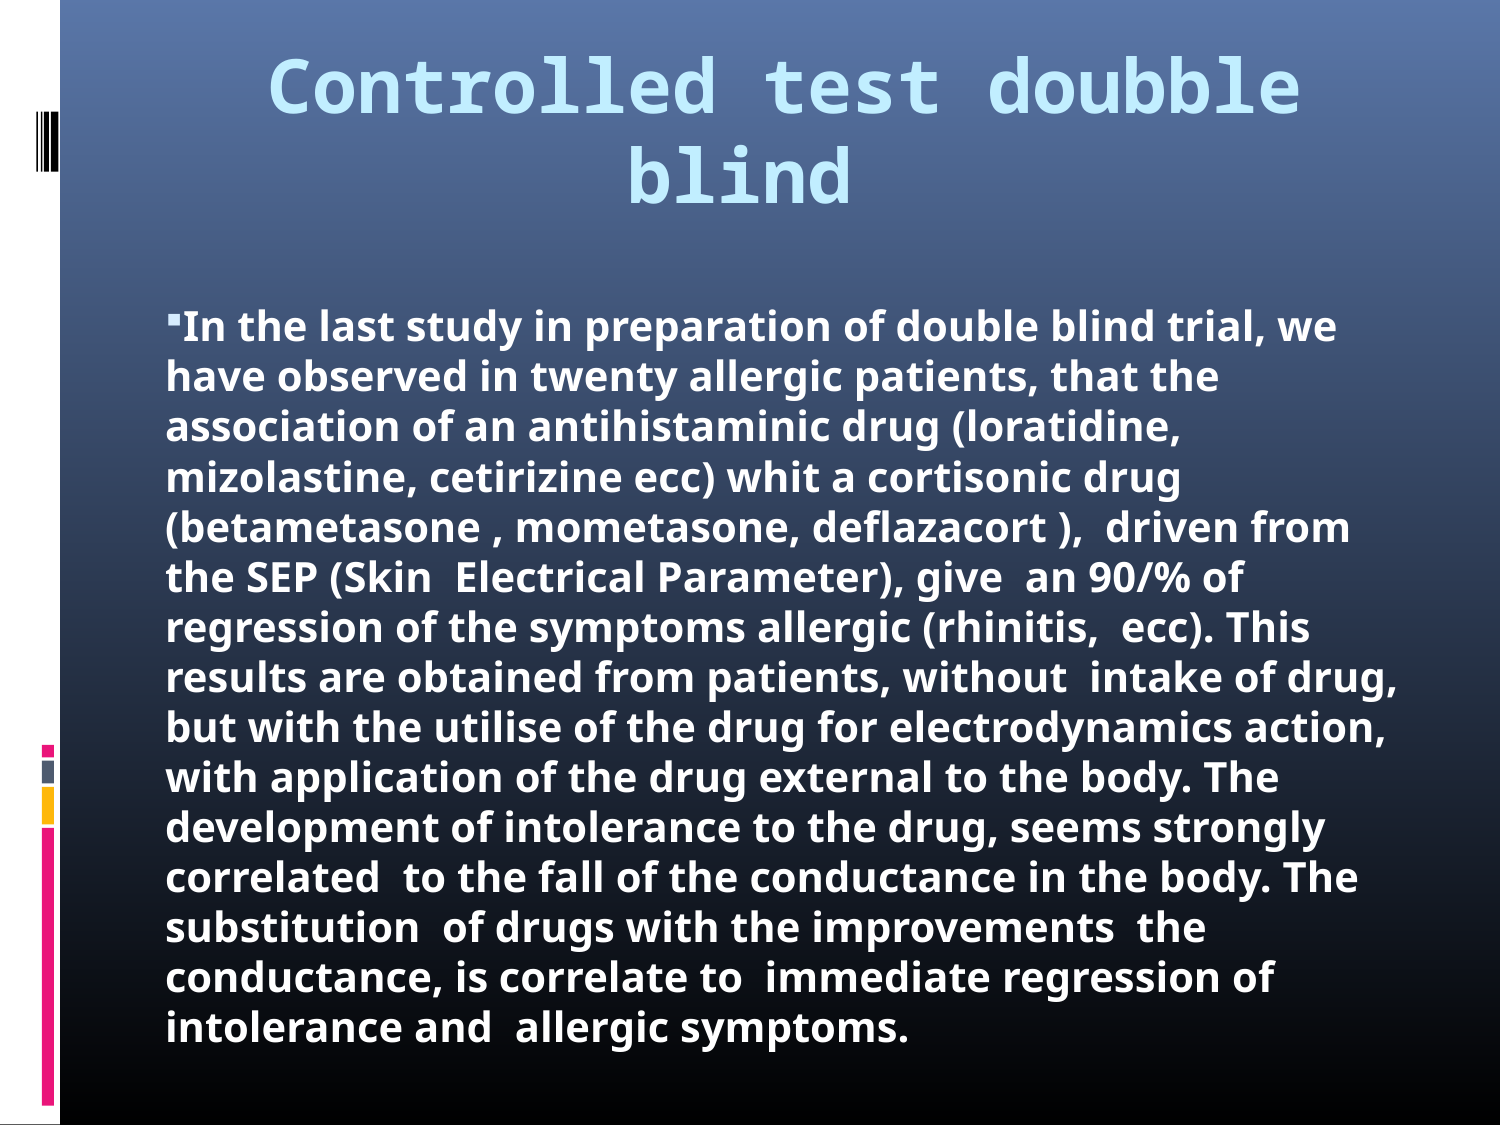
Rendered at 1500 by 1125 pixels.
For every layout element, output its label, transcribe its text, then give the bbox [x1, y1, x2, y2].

text_box Controlled test doubble blind [147, 31, 1423, 264]
text_box In the last study in preparation of double blind trial, we have observed in twenty allergic patients, that the association of an antihistaminic drug (loratidine, mizolastine, cetirizine ecc) whit a cortisonic drug (betametasone , mometasone, deflazacort ), driven from the SEP (Skin Electrical Parameter), give an 90/% of regression of the symptoms allergic (rhinitis, ecc). This results are obtained from patients, without intake of drug, but with the utilise of the drug for electrodynamics action, with application of the drug external to the body. The development of intolerance to the drug, seems strongly correlated to the fall of the conductance in the body. The substitution of drugs with the improvements the conductance, is correlate to immediate regression of intolerance and allergic symptoms. [150, 292, 1426, 1043]
